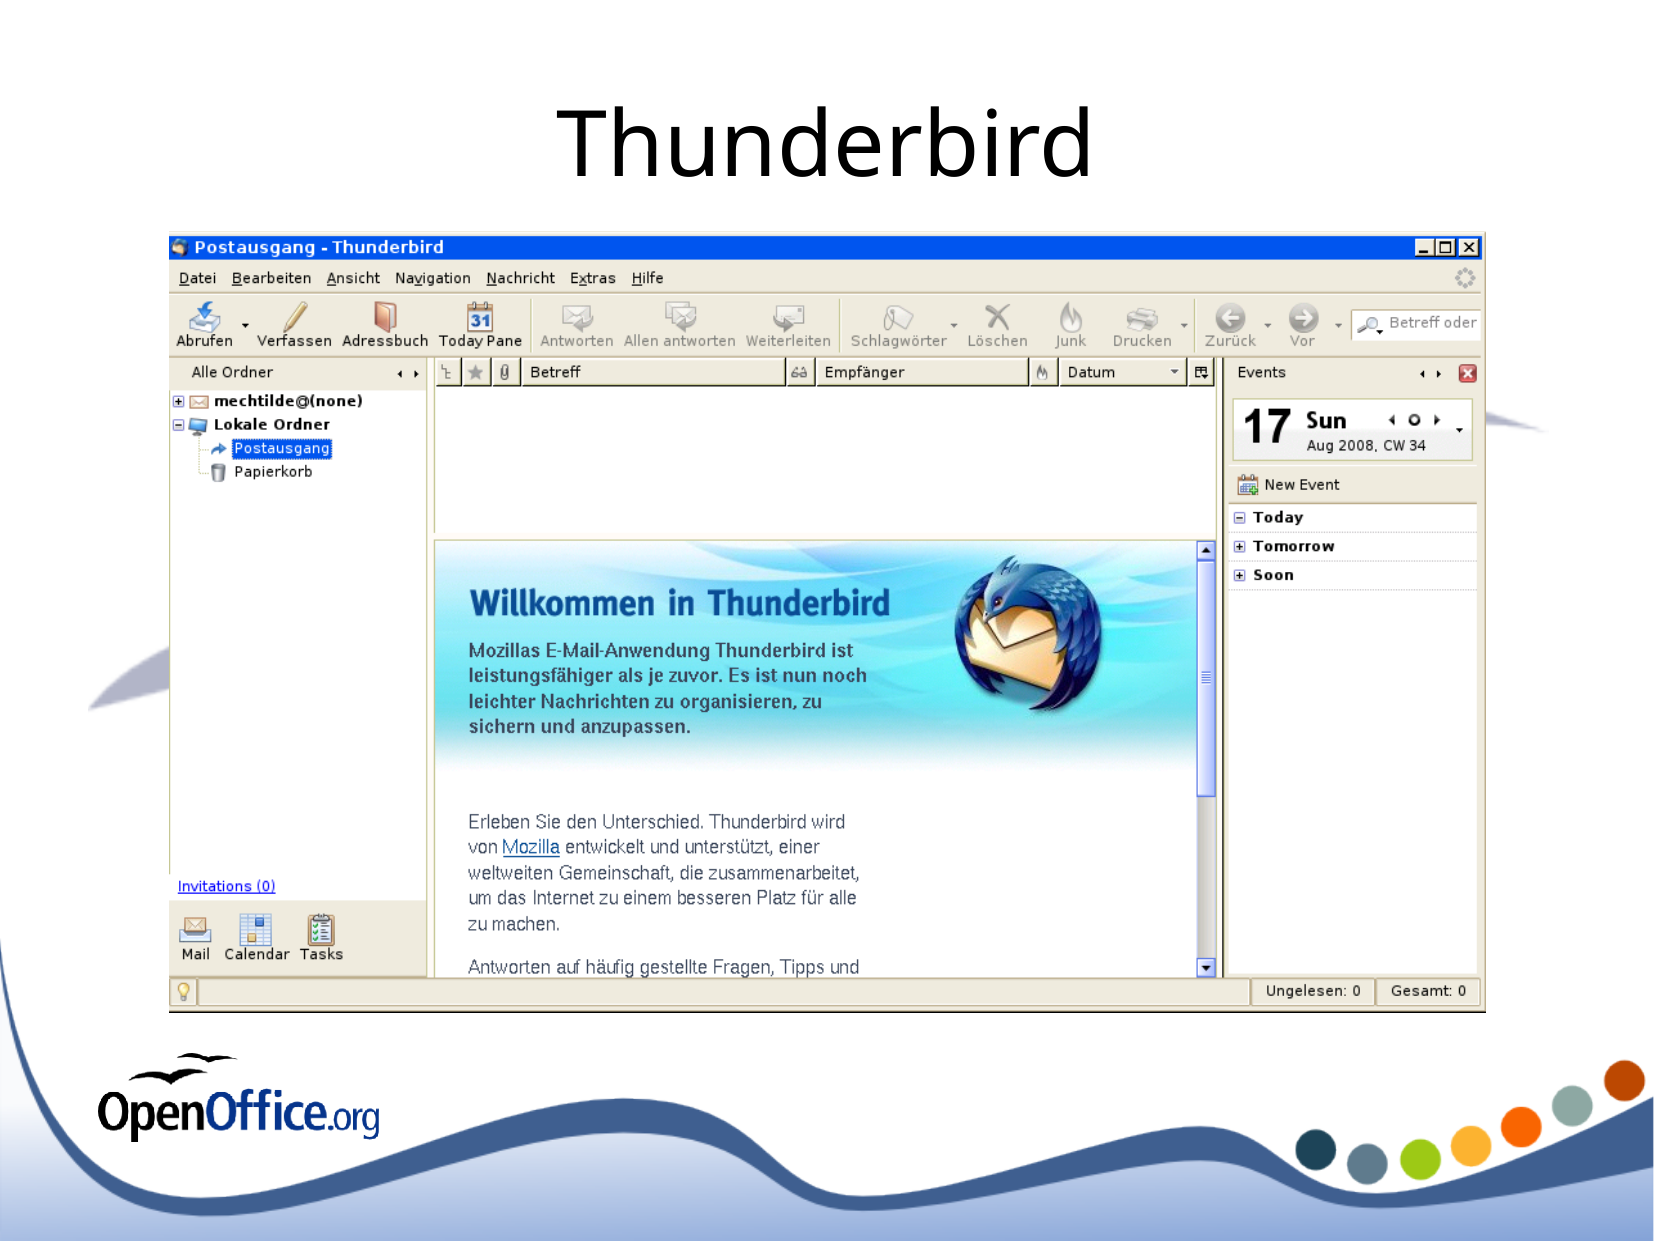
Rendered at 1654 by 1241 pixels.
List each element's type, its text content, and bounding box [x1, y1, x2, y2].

title Thunderbird [82, 37, 1571, 136]
chart [82, 136, 1571, 1088]
picture [0, 938, 1654, 1241]
